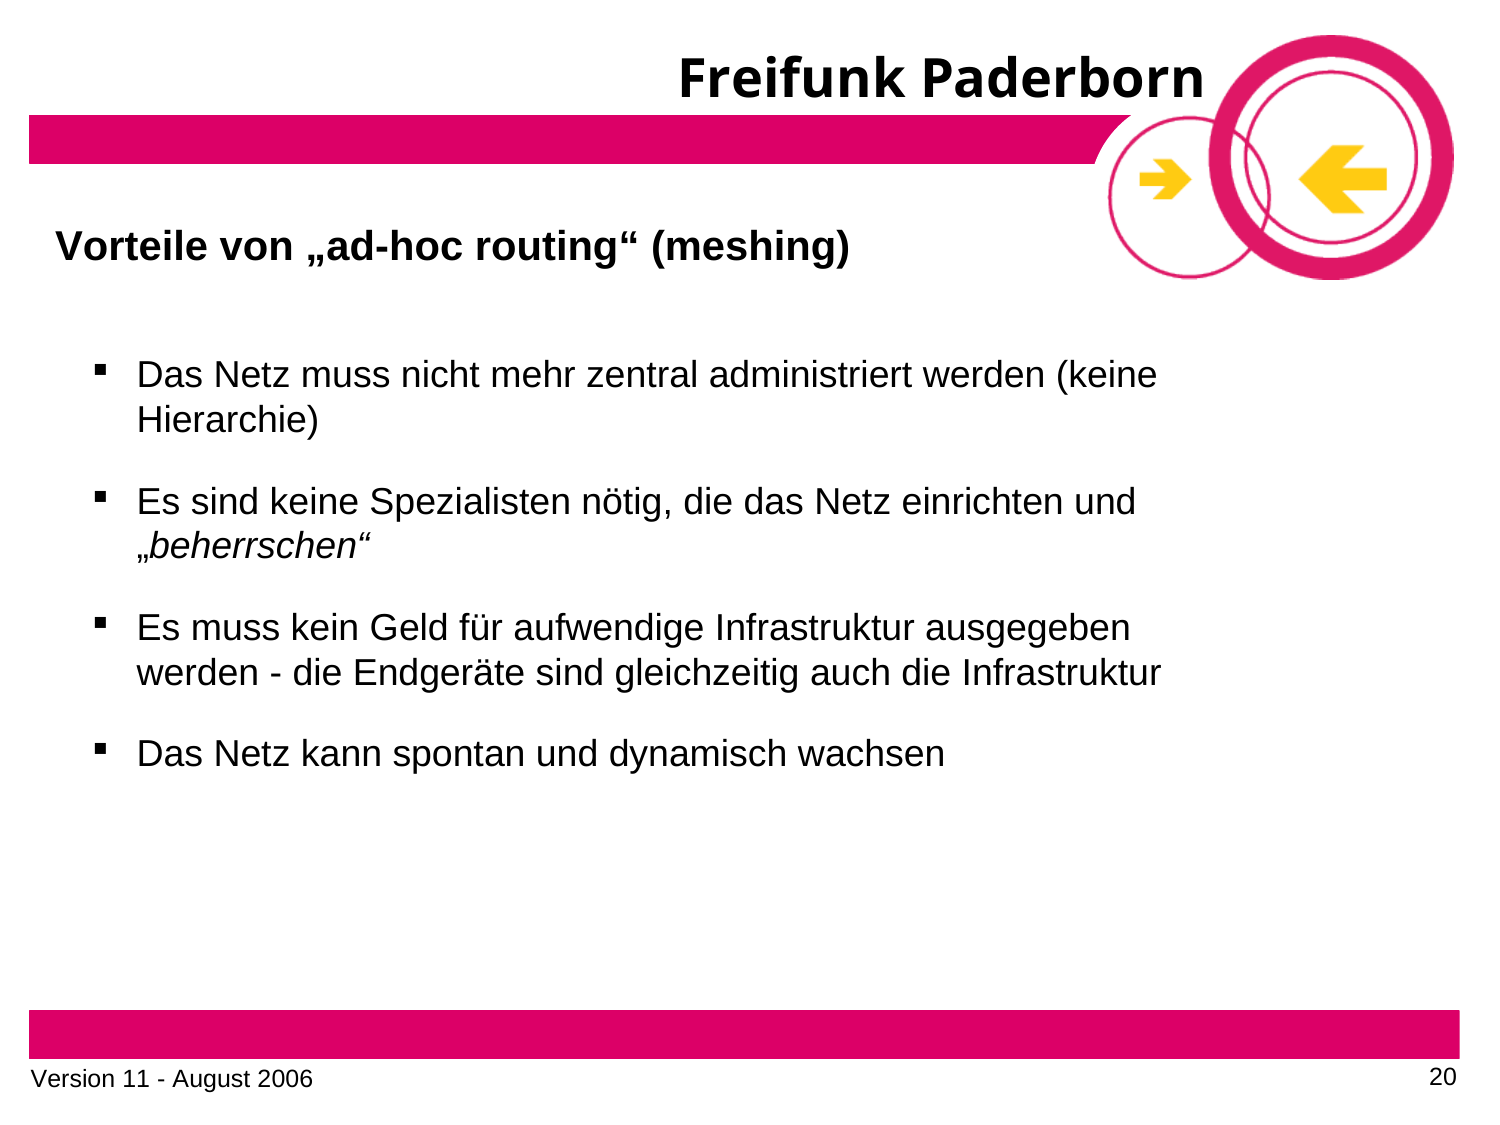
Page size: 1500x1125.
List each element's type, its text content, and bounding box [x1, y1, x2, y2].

text_box Das Netz muss nicht mehr zentral administriert werden (keine Hierarchie) Es sind keine Spezialisten nötig, die das Netz einrichten und „beherrschen“ Es muss kein Geld für aufwendige Infrastruktur ausgegeben werden - die Endgeräte sind gleichzeitig auch die Infrastruktur Das Netz kann spontan und dynamisch wachsen [29, 351, 1259, 1018]
text_box Vorteile von „ad-hoc routing“ (meshing) [55, 219, 1048, 298]
picture [1107, 35, 1454, 280]
